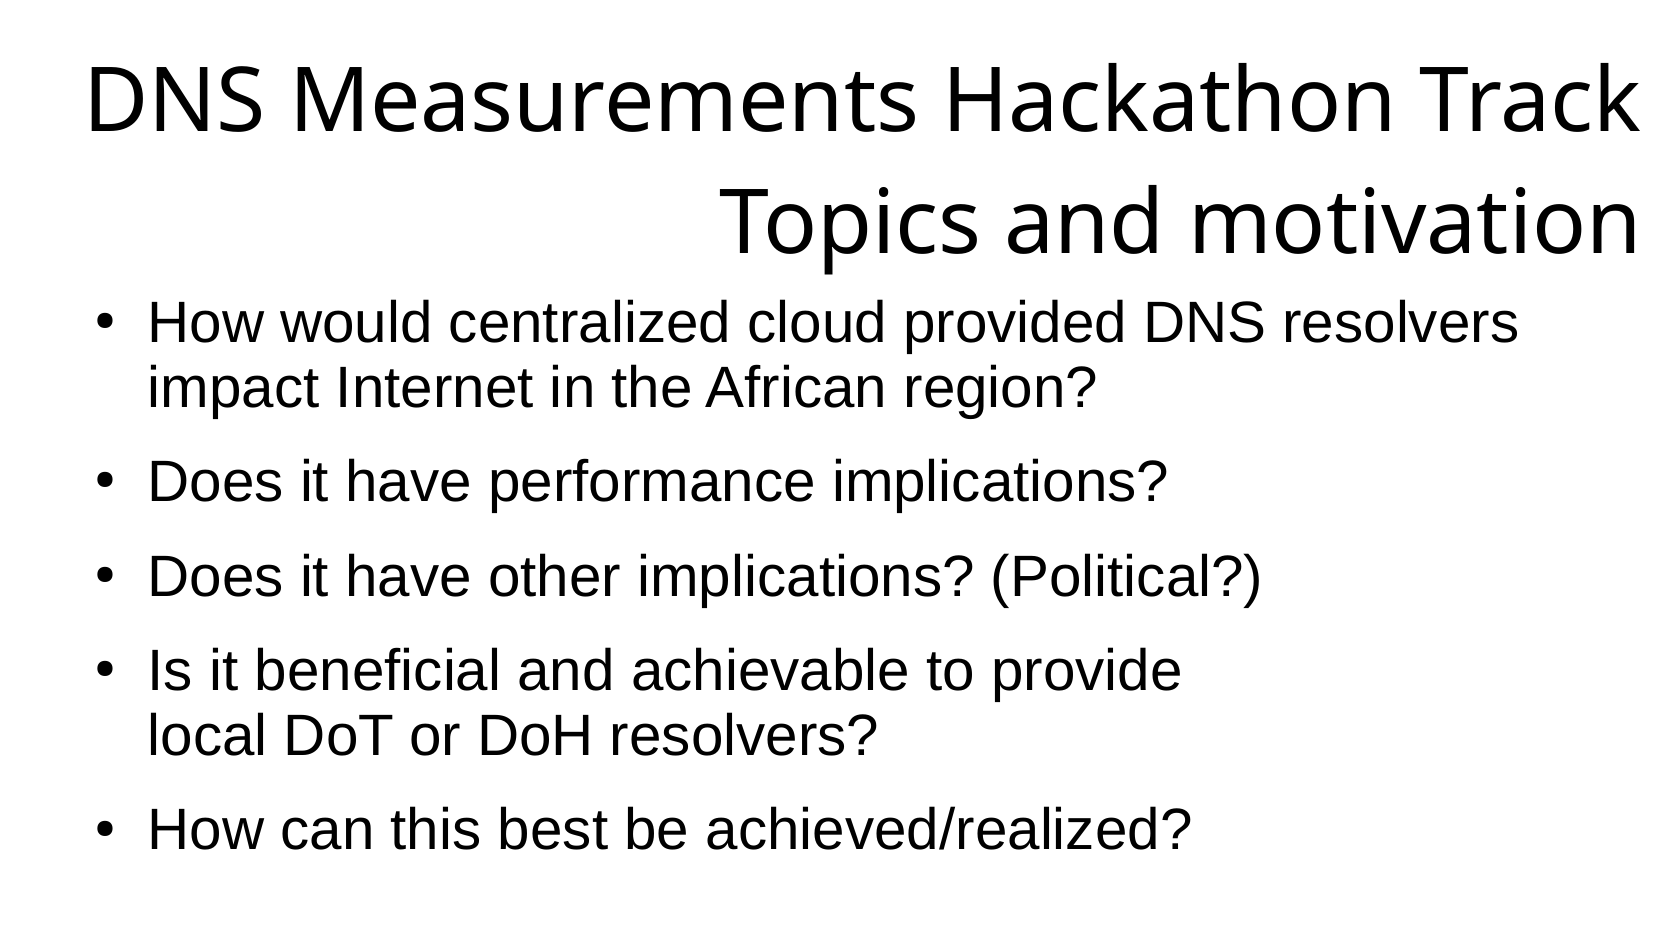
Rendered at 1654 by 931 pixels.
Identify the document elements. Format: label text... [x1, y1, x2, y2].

title DNS Measurements Hackathon Track Topics and motivation [11, 35, 1642, 260]
list How would centralized cloud provided DNS resolvers impact Internet in the African region? Does it have performance implications? Does it have other implications? (Political?) Is it beneficial and achievable to provide local DoT or DoH resolvers? How can this best be achieved/realized? [76, 289, 1654, 922]
